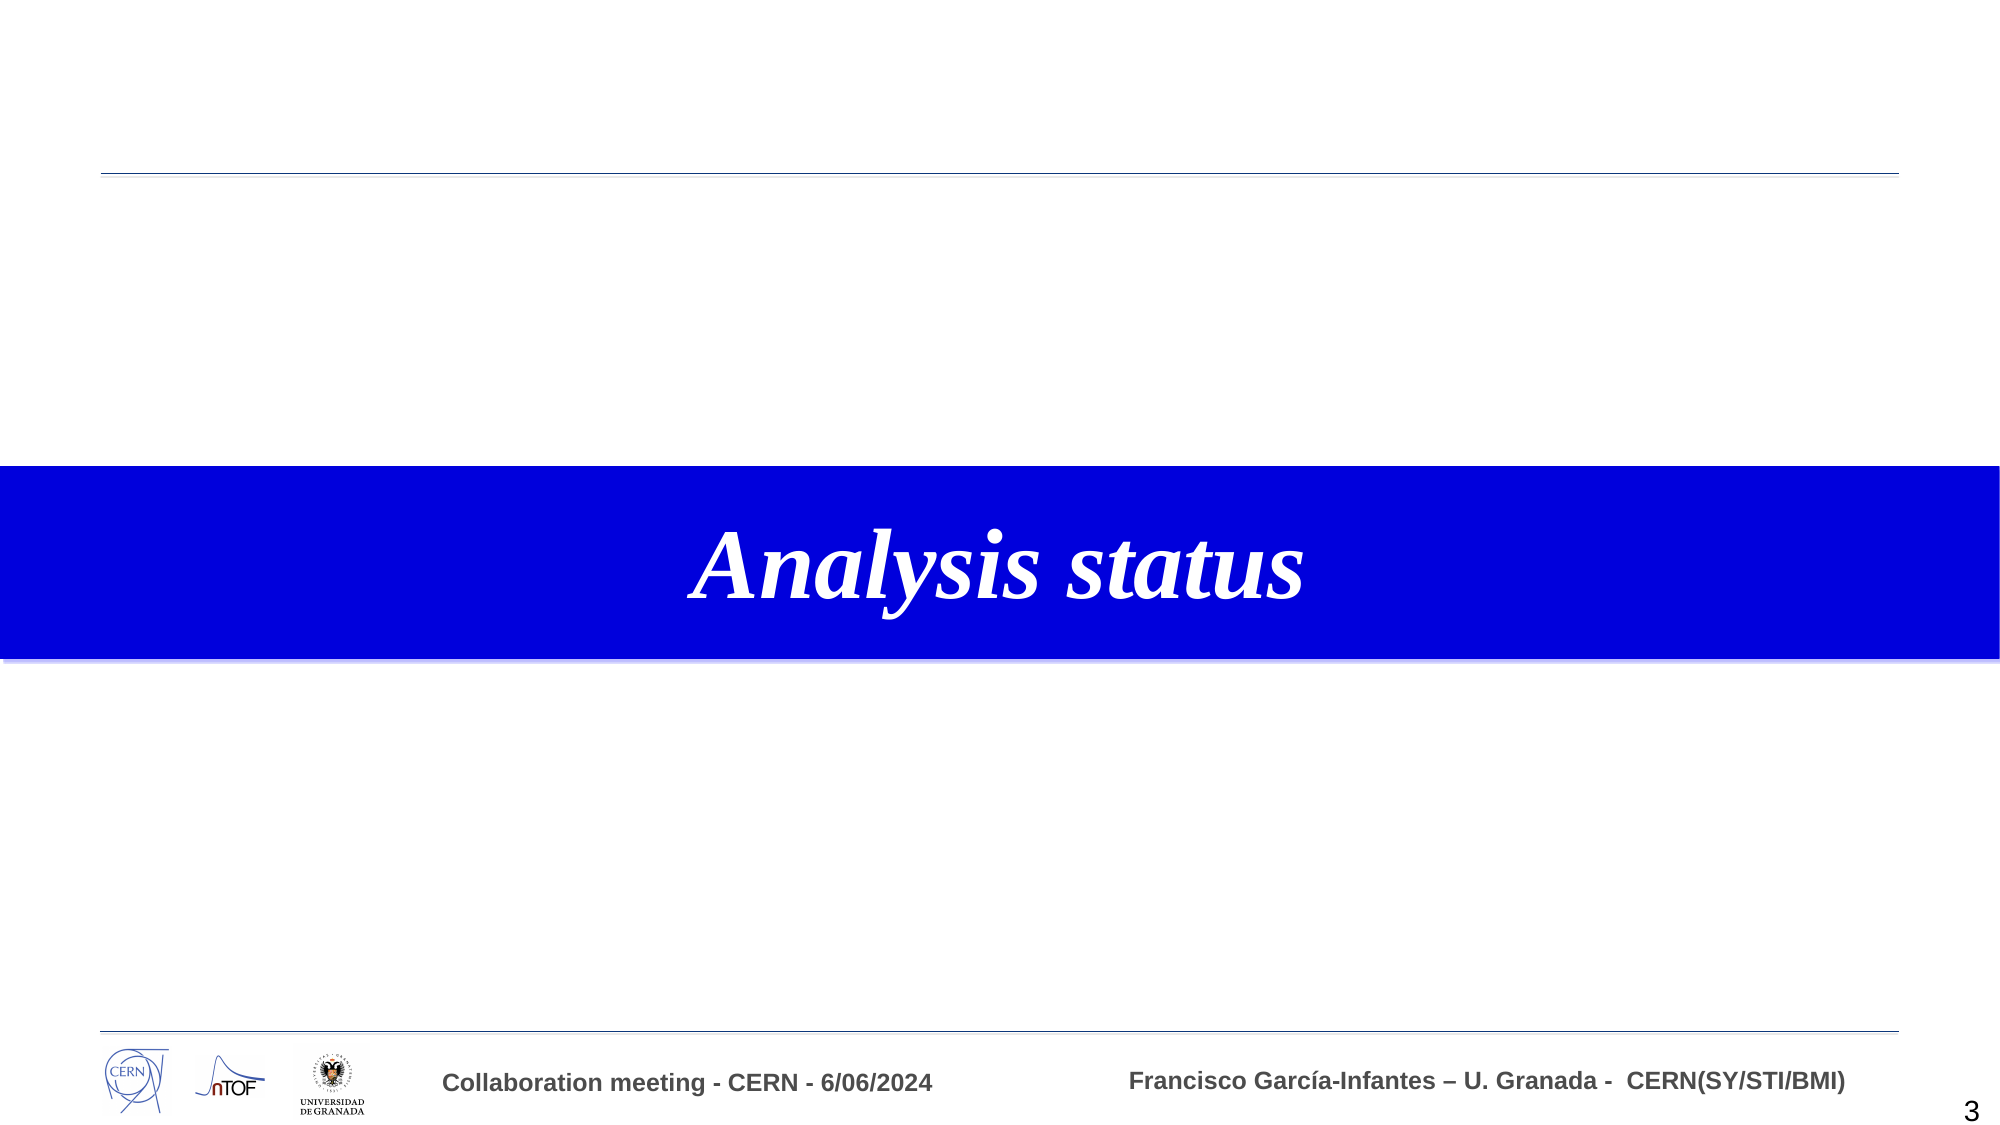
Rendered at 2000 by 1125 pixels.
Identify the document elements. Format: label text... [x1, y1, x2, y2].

text_box 3 [1948, 1079, 2000, 1125]
picture [195, 1055, 265, 1098]
picture [293, 1043, 370, 1120]
picture [102, 1046, 172, 1116]
text_box Collaboration meeting - CERN - 6/06/2024 [400, 1040, 976, 1125]
text_box Analysis status [677, 502, 1322, 629]
text_box Francisco García-Infantes – U. Granada - CERN(SY/STI/BMI) [1100, 1040, 1876, 1122]
text_box [0, 466, 2000, 659]
